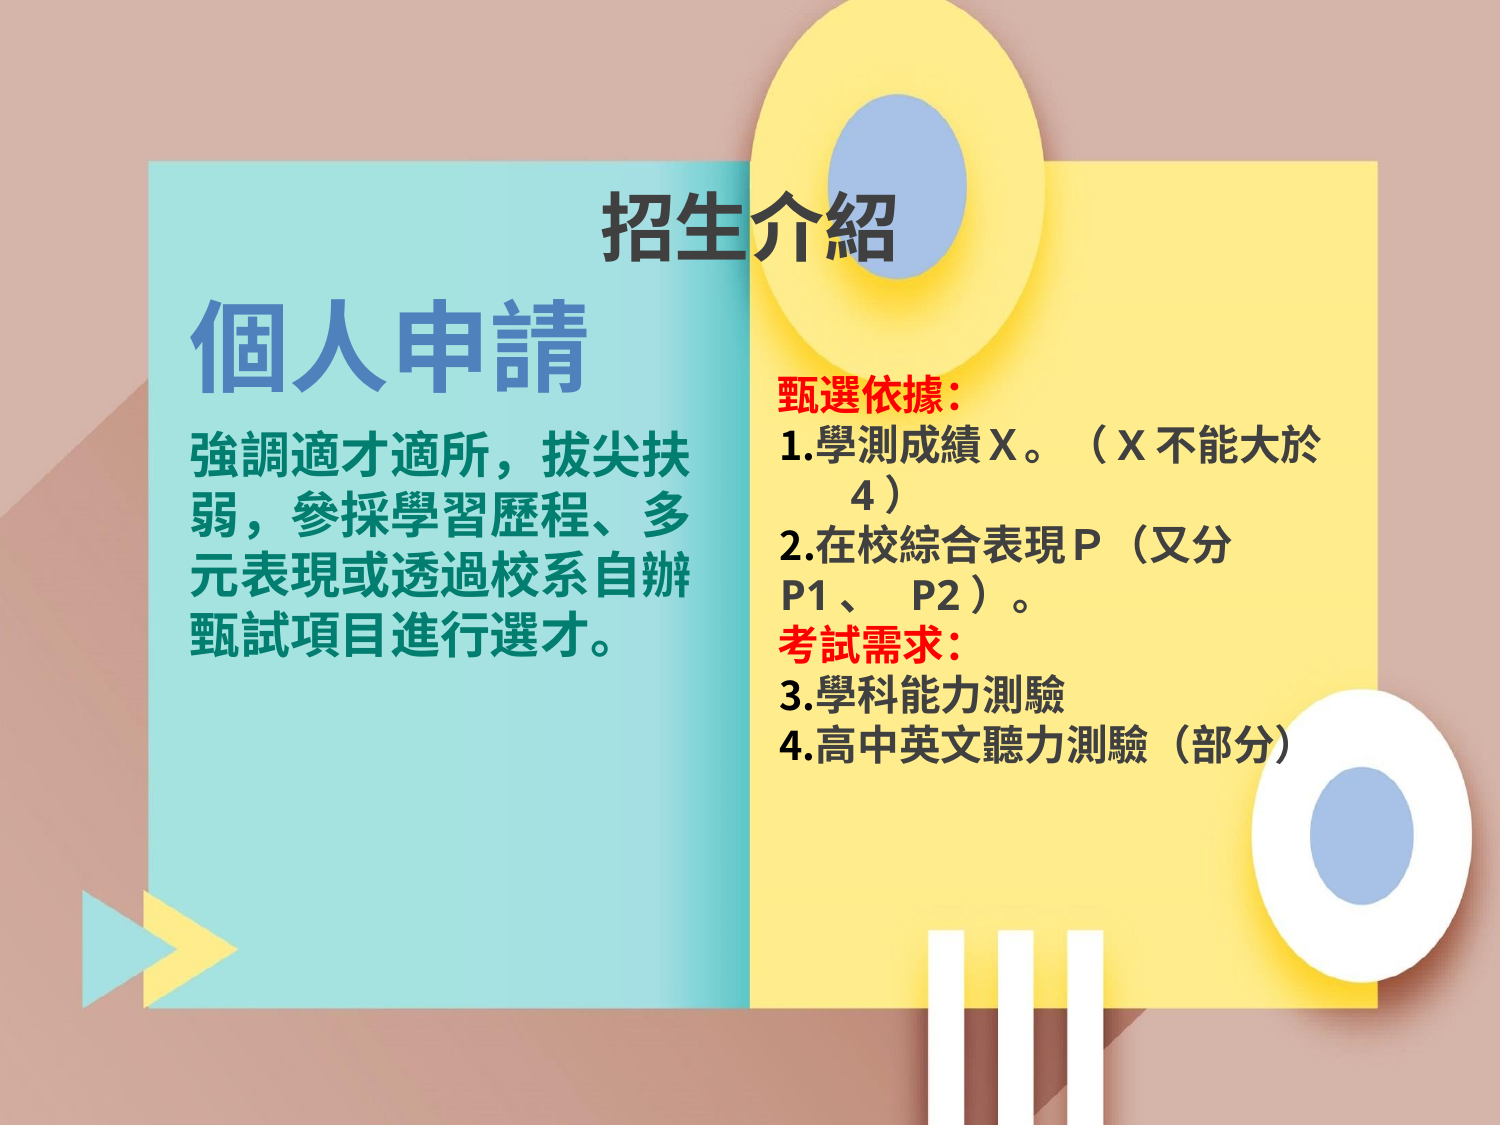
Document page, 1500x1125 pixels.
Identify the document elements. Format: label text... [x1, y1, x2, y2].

text_box 甄選依據： 學測成績Ｘ。（X不能大於4） 在校綜合表現Ｐ（又分P1、 P2）。 考試需求： 學科能力測驗 高中英文聽力測驗（部分） [775, 366, 1369, 722]
title 招生介紹 [597, 178, 903, 273]
picture [0, 0, 1500, 1125]
text_box 個人申請 強調適才適所，拔尖扶 弱，參採學習歷程、多 元表現或透過校系自辦 甄試項目進行選才。 [187, 245, 693, 666]
